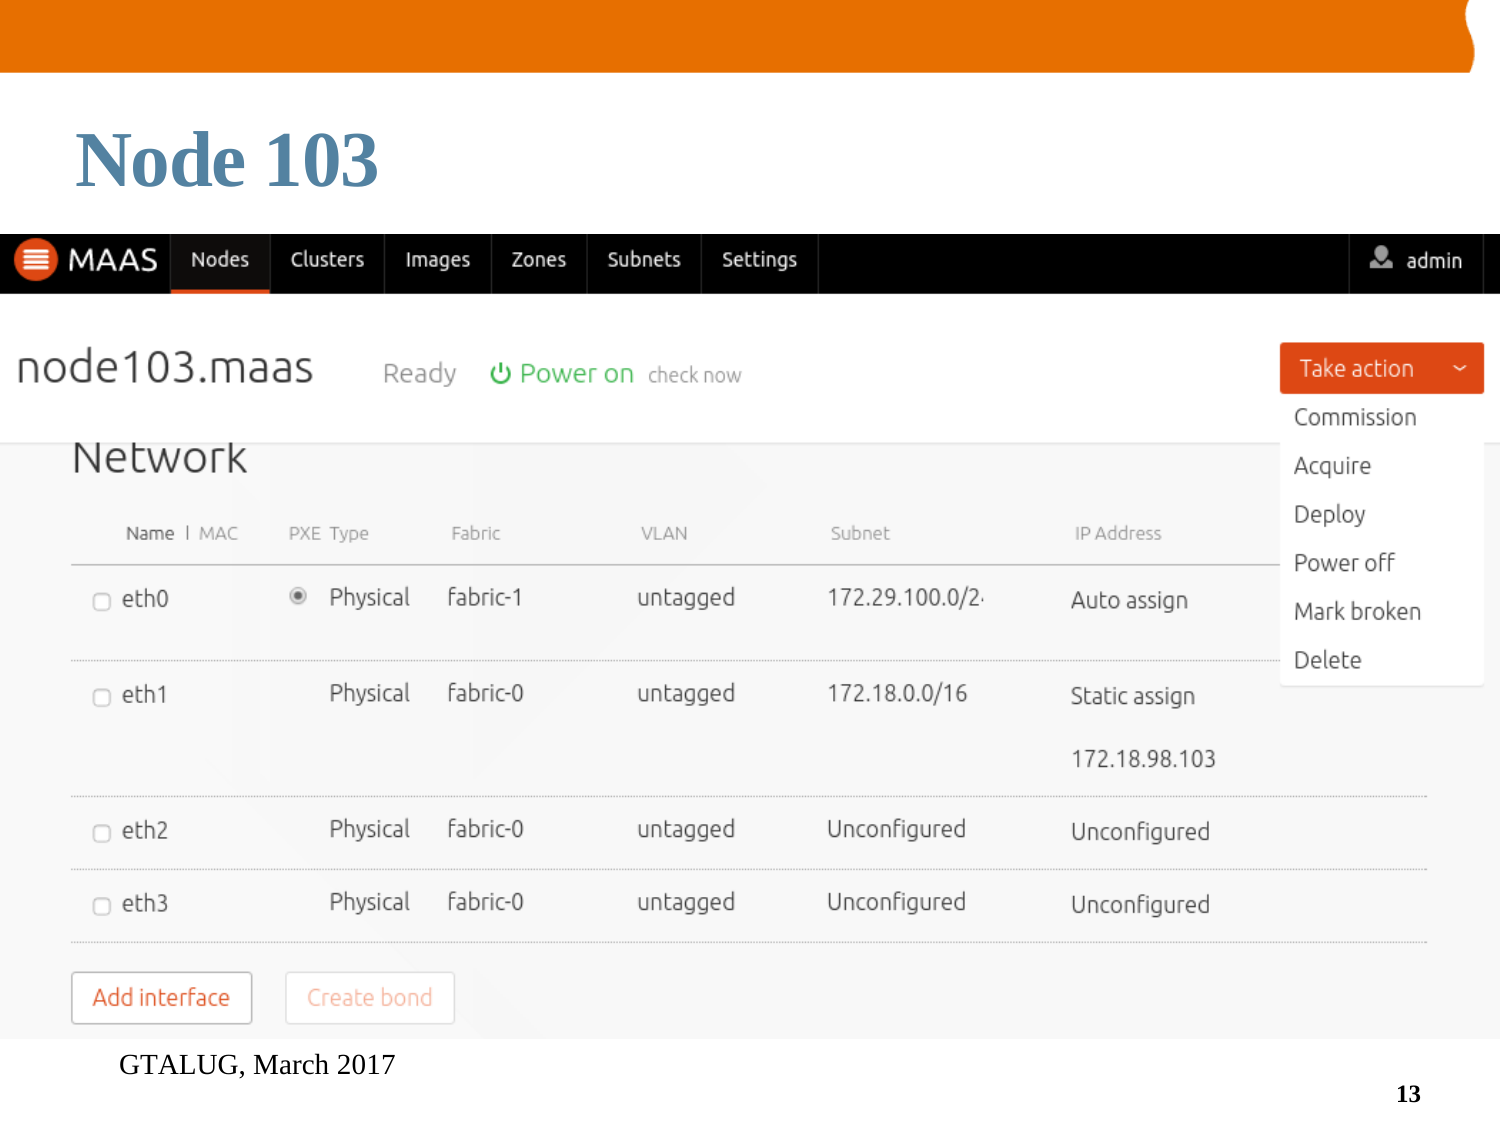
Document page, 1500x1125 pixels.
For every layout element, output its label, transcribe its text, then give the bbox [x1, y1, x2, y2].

picture [0, 234, 1500, 1039]
picture [0, 0, 1500, 75]
title Node 103 [75, 122, 1438, 228]
